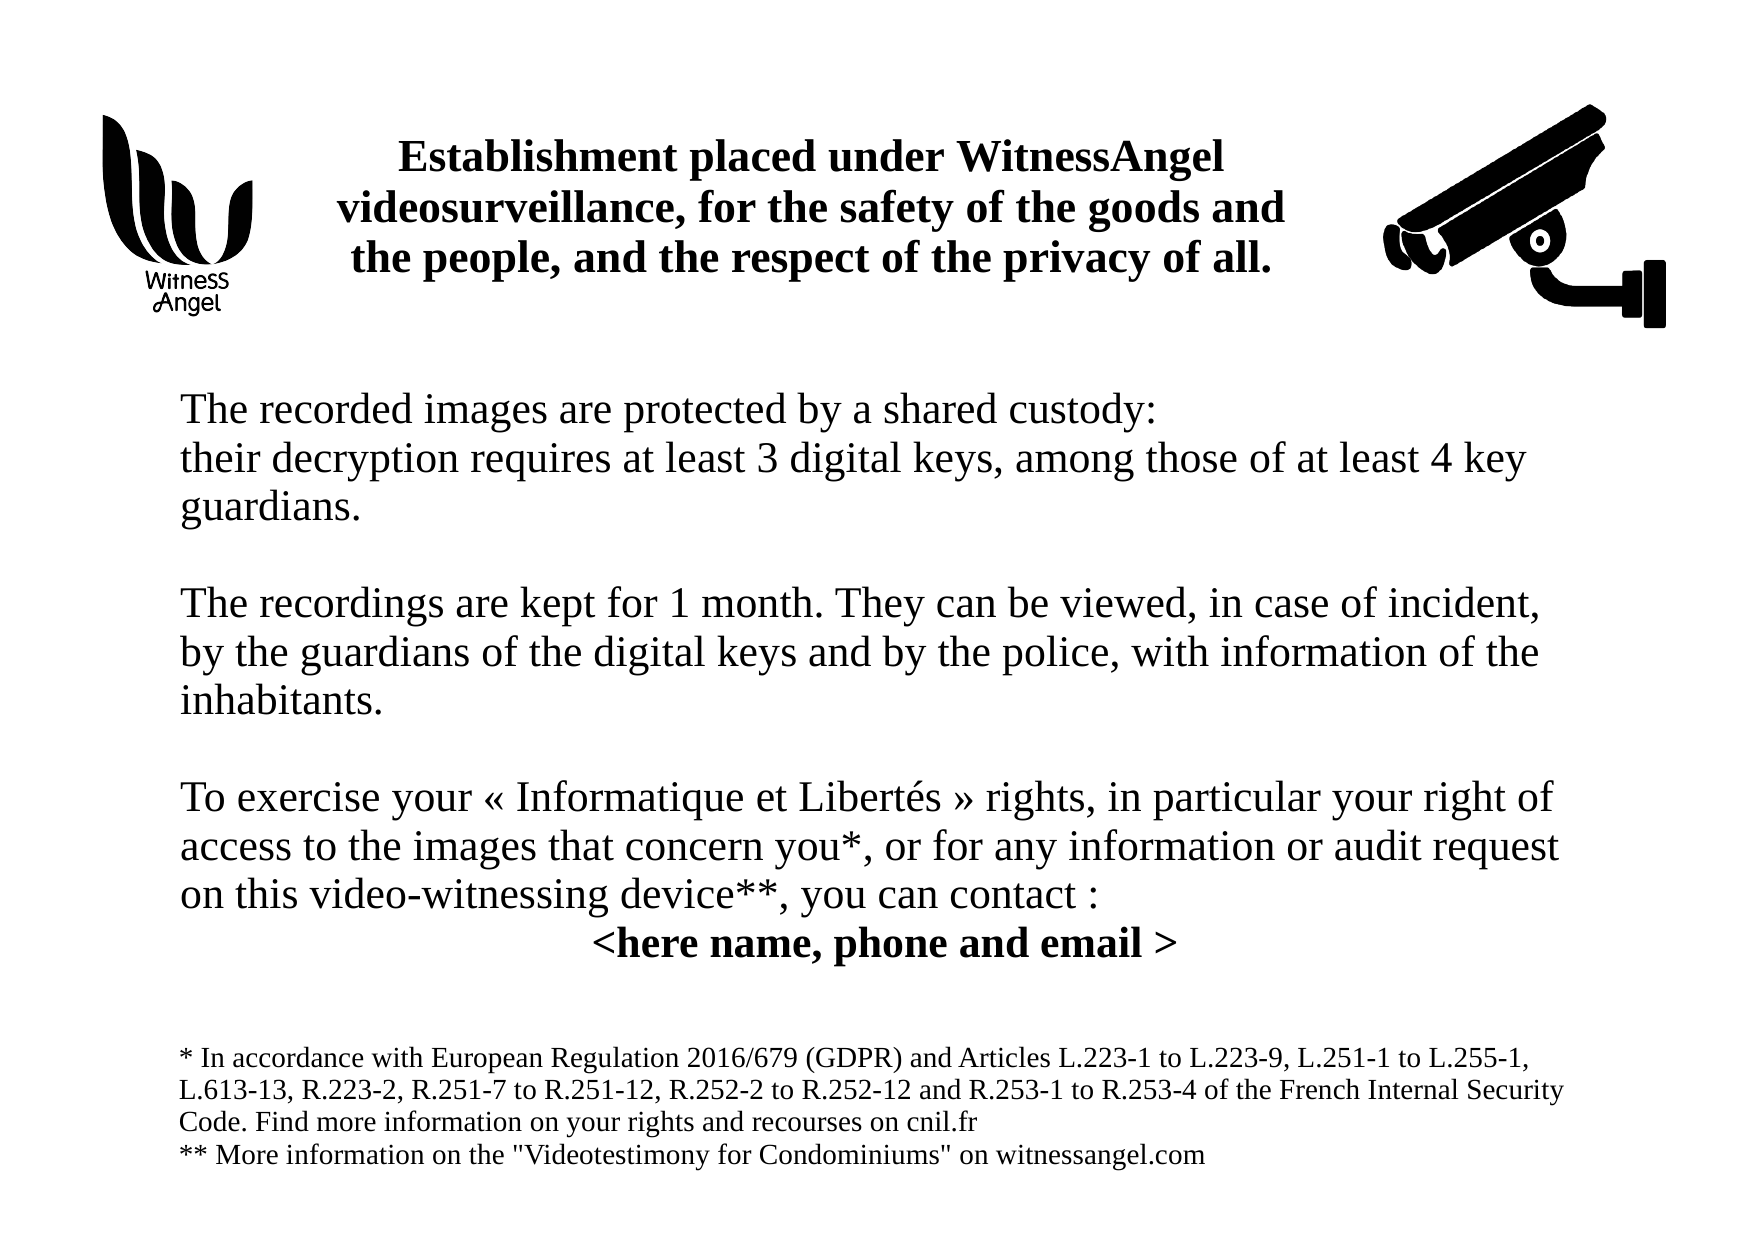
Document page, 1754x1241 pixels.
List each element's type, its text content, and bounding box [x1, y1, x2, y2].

text_box * In accordance with European Regulation 2016/679 (GDPR) and Articles L.223-1 to L.223-9, L.251-1 to L.255-1, L.613-13, R.223-2, R.251-7 to R.251-12, R.252-2 to R.252-12 and R.253-1 to R.253-4 of the French Internal Security Code. Find more information on your rights and recourses on cnil.fr ** More information on the "Videotestimony for Condominiums" on witnessangel.com [164, 1034, 1605, 1197]
text_box Establishment placed under WitnessAngel videosurveillance, for the safety of the goods and the people, and the respect of the privacy of all. [330, 123, 1335, 315]
picture [1383, 58, 1666, 375]
text_box The recorded images are protected by a shared custody: their decryption requires at least 3 digital keys, among those of at least 4 key guardians. The recordings are kept for 1 month. They can be viewed, in case of incident, by the guardians of the digital keys and by the police, with information of the inhabitants. To exercise your « Informatique et Libertés » rights, in particular your right of access to the images that concern you*, or for any information or audit request on this video-witnessing device**, you can contact : <here name, phone and email > [165, 377, 1606, 986]
picture [44, 73, 330, 360]
